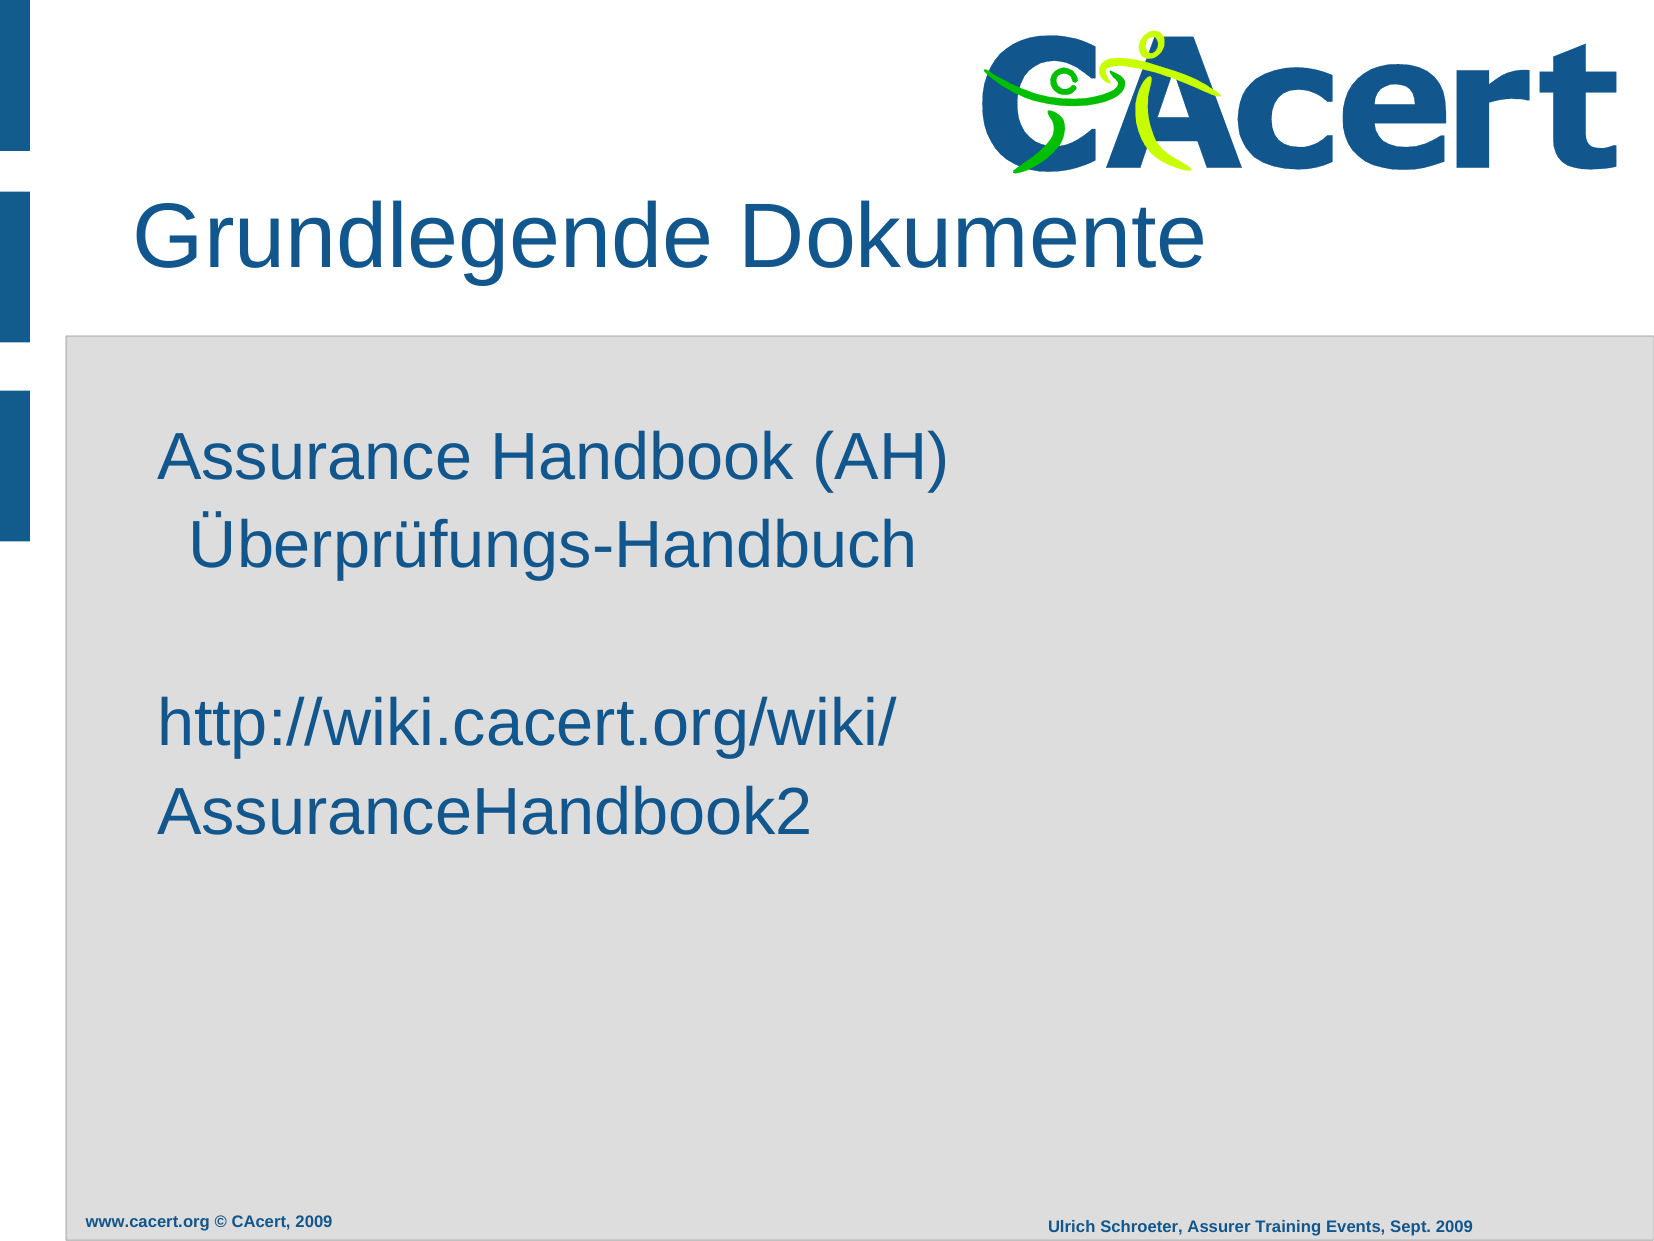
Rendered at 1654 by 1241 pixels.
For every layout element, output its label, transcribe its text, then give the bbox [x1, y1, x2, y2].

text_box Grundlegende Dokumente [118, 177, 1224, 295]
text_box Assurance Handbook (AH) Überprüfungs-Handbuch http://wiki.cacert.org/wiki/ AssuranceHandbook2 [142, 397, 1536, 856]
